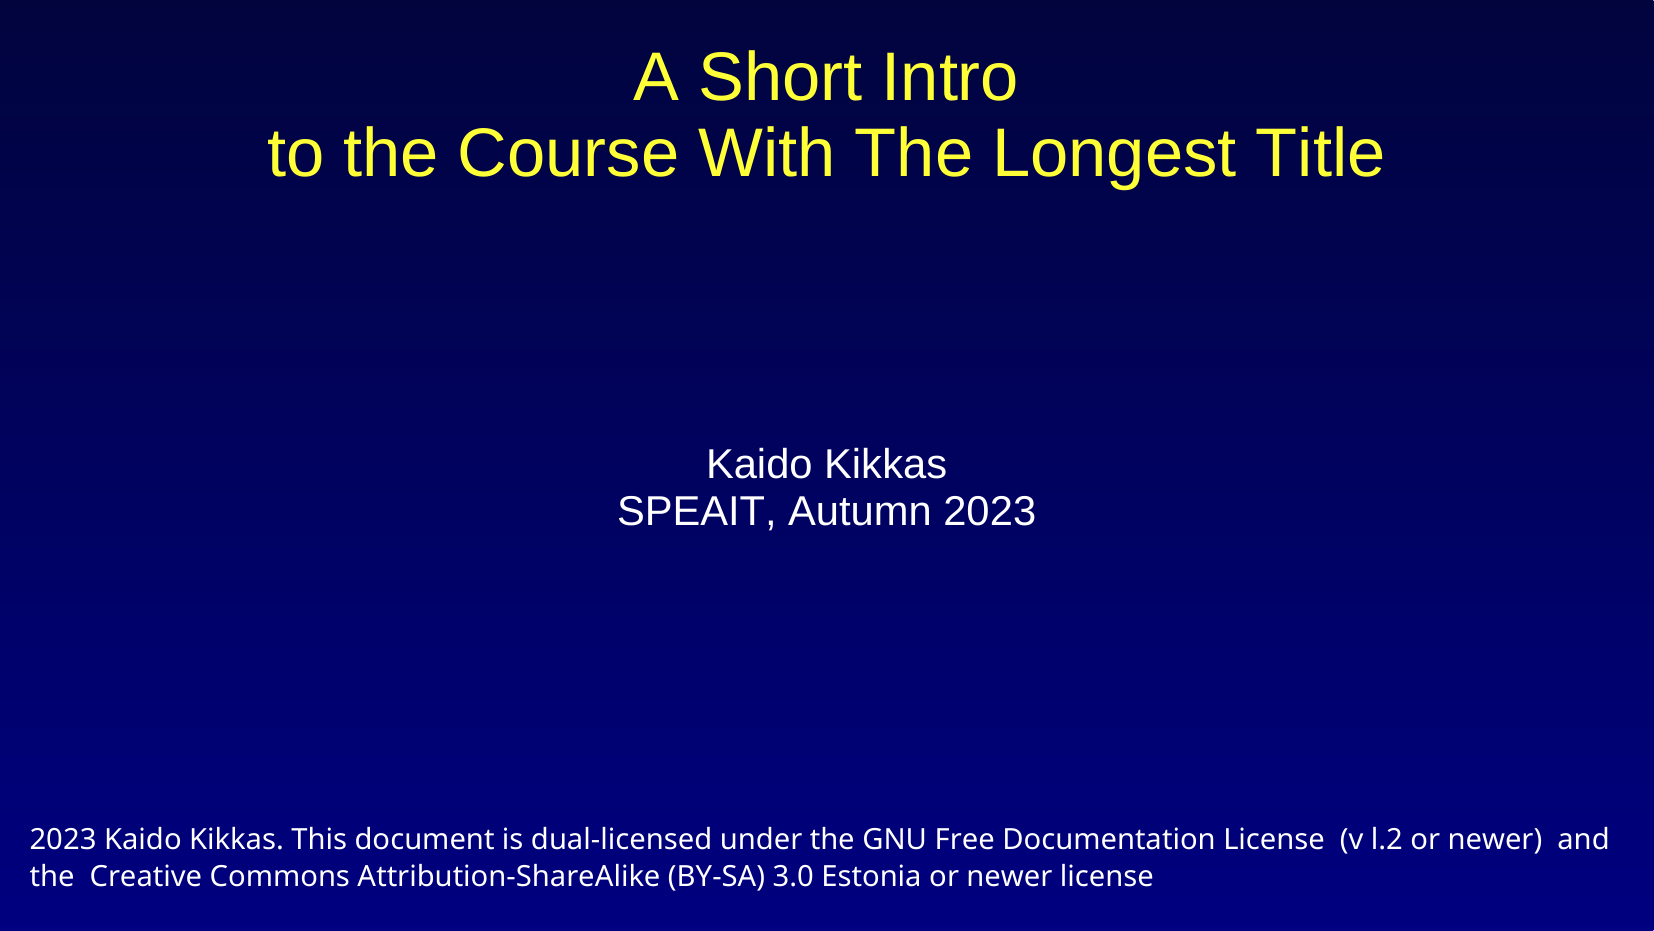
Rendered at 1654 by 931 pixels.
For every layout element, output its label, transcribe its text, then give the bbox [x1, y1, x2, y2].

title A Short Intro to the Course With The Longest Title [82, 37, 1571, 193]
subtitle Kaido Kikkas SPEAIT, Autumn 2023 [82, 217, 1571, 758]
text_box 2023 Kaido Kikkas. This document is dual-licensed under the GNU Free Documentation License (v l.2 or newer) and the Creative Commons Attribution-ShareAlike (BY-SA) 3.0 Estonia or newer license [29, 819, 1631, 895]
